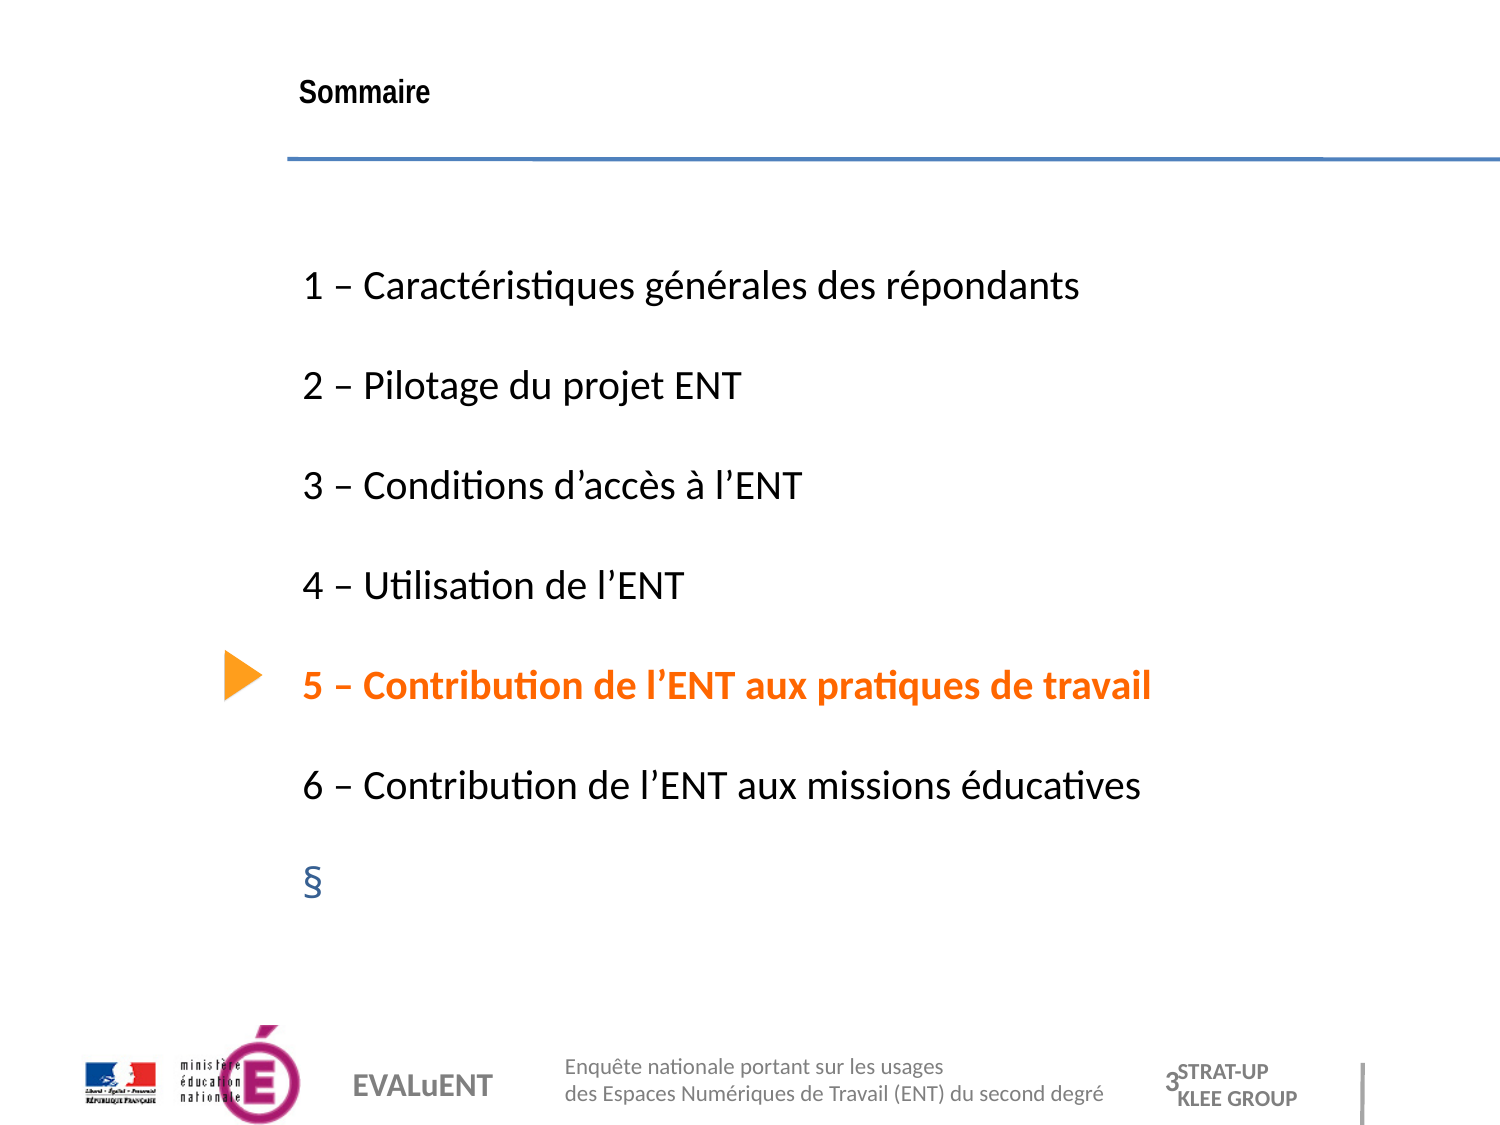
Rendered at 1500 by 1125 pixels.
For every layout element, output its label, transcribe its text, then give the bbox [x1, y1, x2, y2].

text_box [1074, 1050, 1426, 1110]
text_box [224, 649, 263, 701]
text_box Sommaire [284, 62, 1455, 138]
text_box 1 – Caractéristiques générales des répondants 2 – Pilotage du projet ENT 3 – Conditions d’accès à l’ENT 4 – Utilisation de l’ENT 5 – Contribution de l’ENT aux pratiques de travail 6 – Contribution de l’ENT aux missions éducatives [287, 200, 1438, 914]
